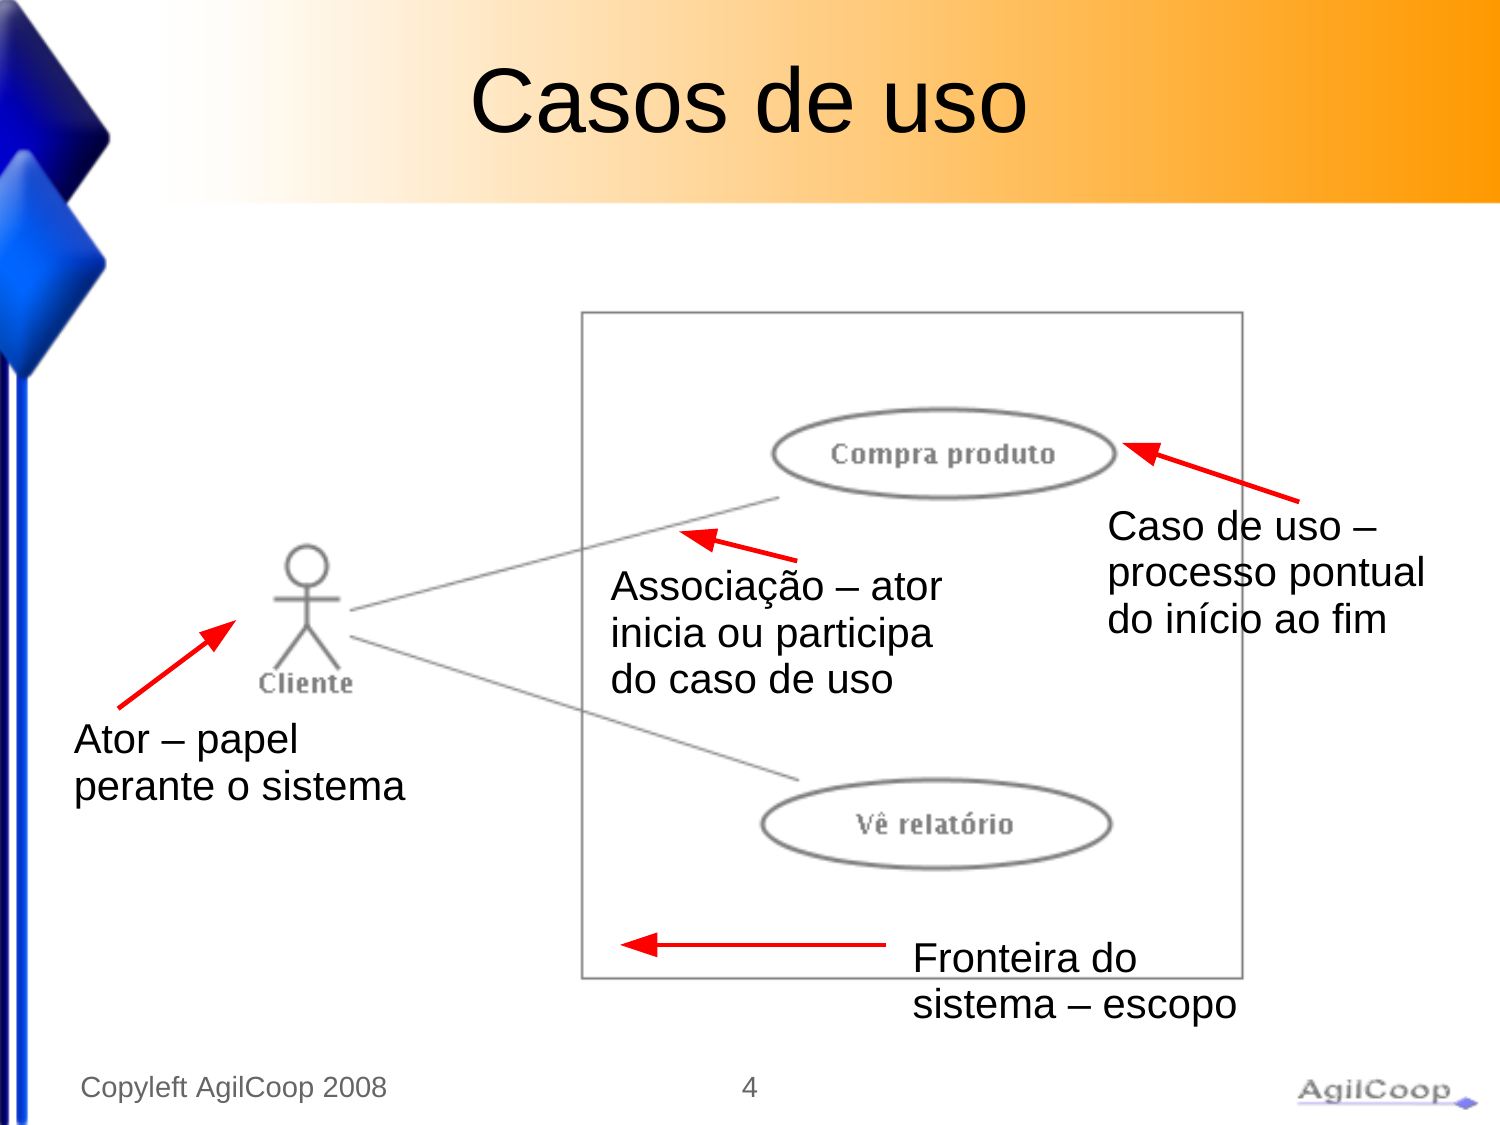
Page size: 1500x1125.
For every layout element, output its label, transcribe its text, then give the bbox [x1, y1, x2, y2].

text_box Caso de uso – processo pontual do início ao fim [1092, 495, 1477, 655]
picture [0, 0, 1500, 1125]
text_box Ator – papel perante o sistema [59, 708, 443, 831]
text_box Associação – ator inicia ou participa do caso de uso [595, 555, 980, 715]
text_box Fronteira do sistema – escopo [897, 927, 1282, 1050]
title Casos de uso [75, 7, 1425, 196]
text_box [118, 236, 1359, 1063]
